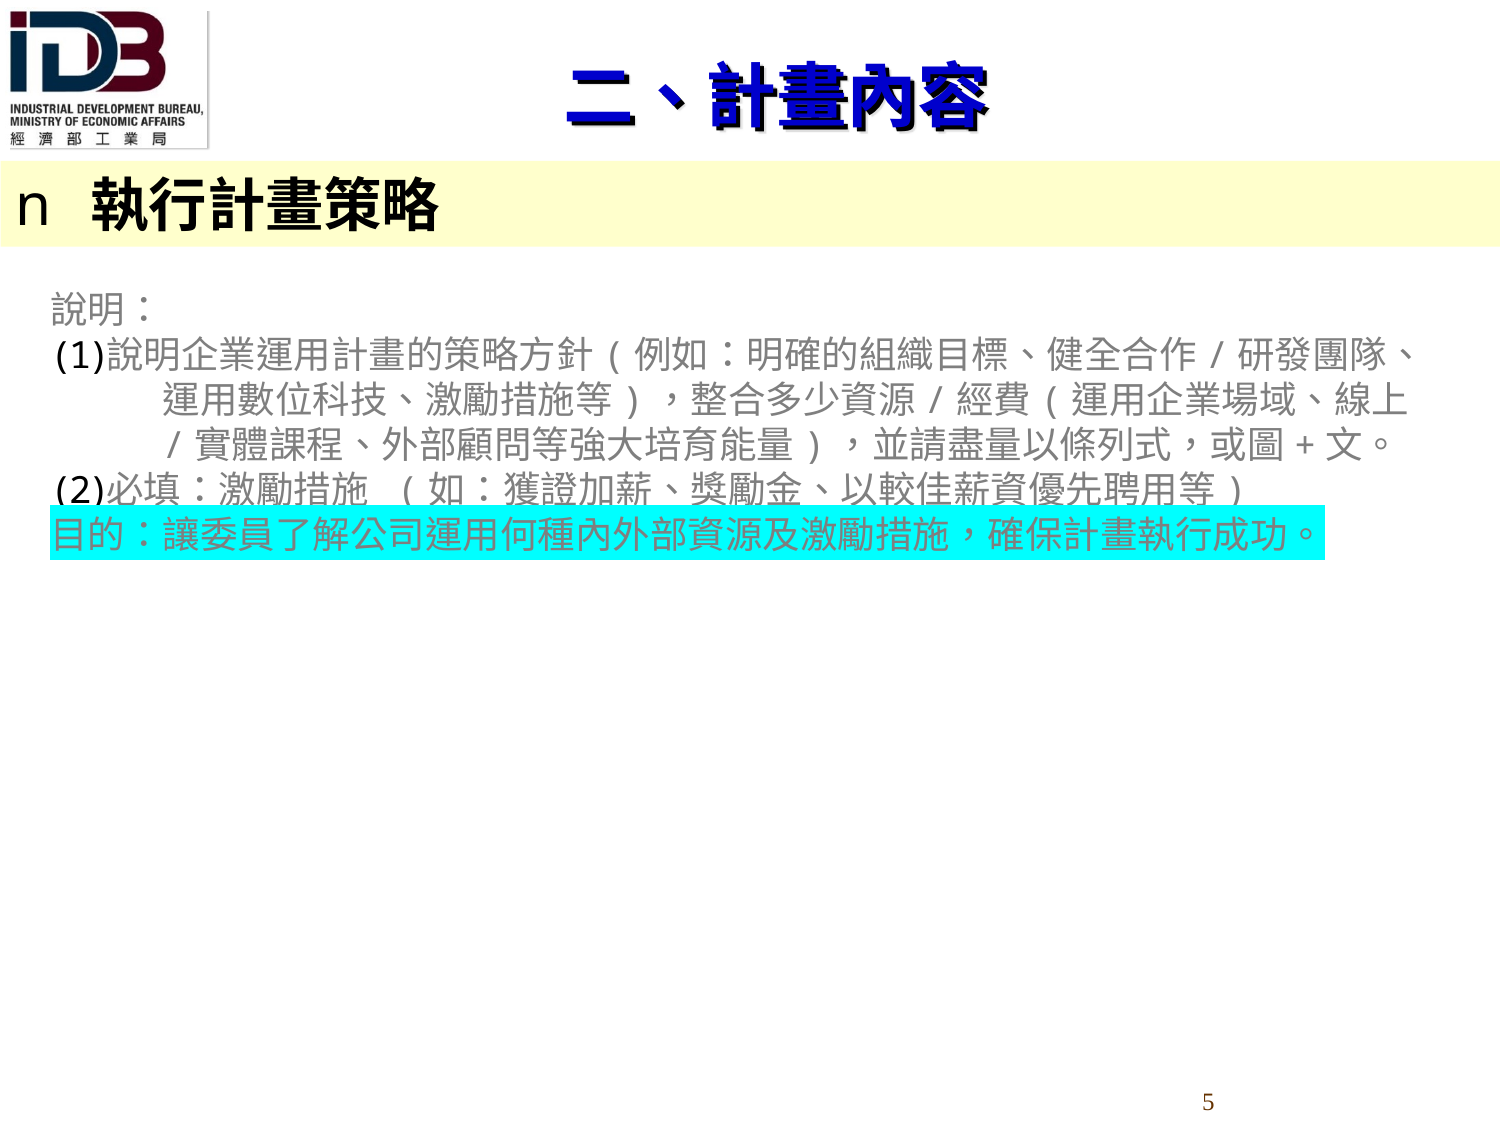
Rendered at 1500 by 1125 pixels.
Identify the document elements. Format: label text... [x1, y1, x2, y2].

text_box 4 [1187, 1078, 1500, 1125]
text_box 執行計畫策略 [0, 160, 1500, 247]
title 二、計畫內容 [0, 42, 1483, 145]
text_box 說明： 說明企業運用計畫的策略方針(例如：明確的組織目標、健全合作/研發團隊、運用數位科技、激勵措施等)，整合多少資源/經費(運用企業場域、線上/實體課程、外部顧問等強大培育能量)，並請盡量以條列式，或圖+文。 必填：激勵措施 (如：獲證加薪、獎勵金、以較佳薪資優先聘用等) 目的：讓委員了解公司運用何種內外部資源及激勵措施，確保計畫執行成功。 [35, 279, 1429, 609]
